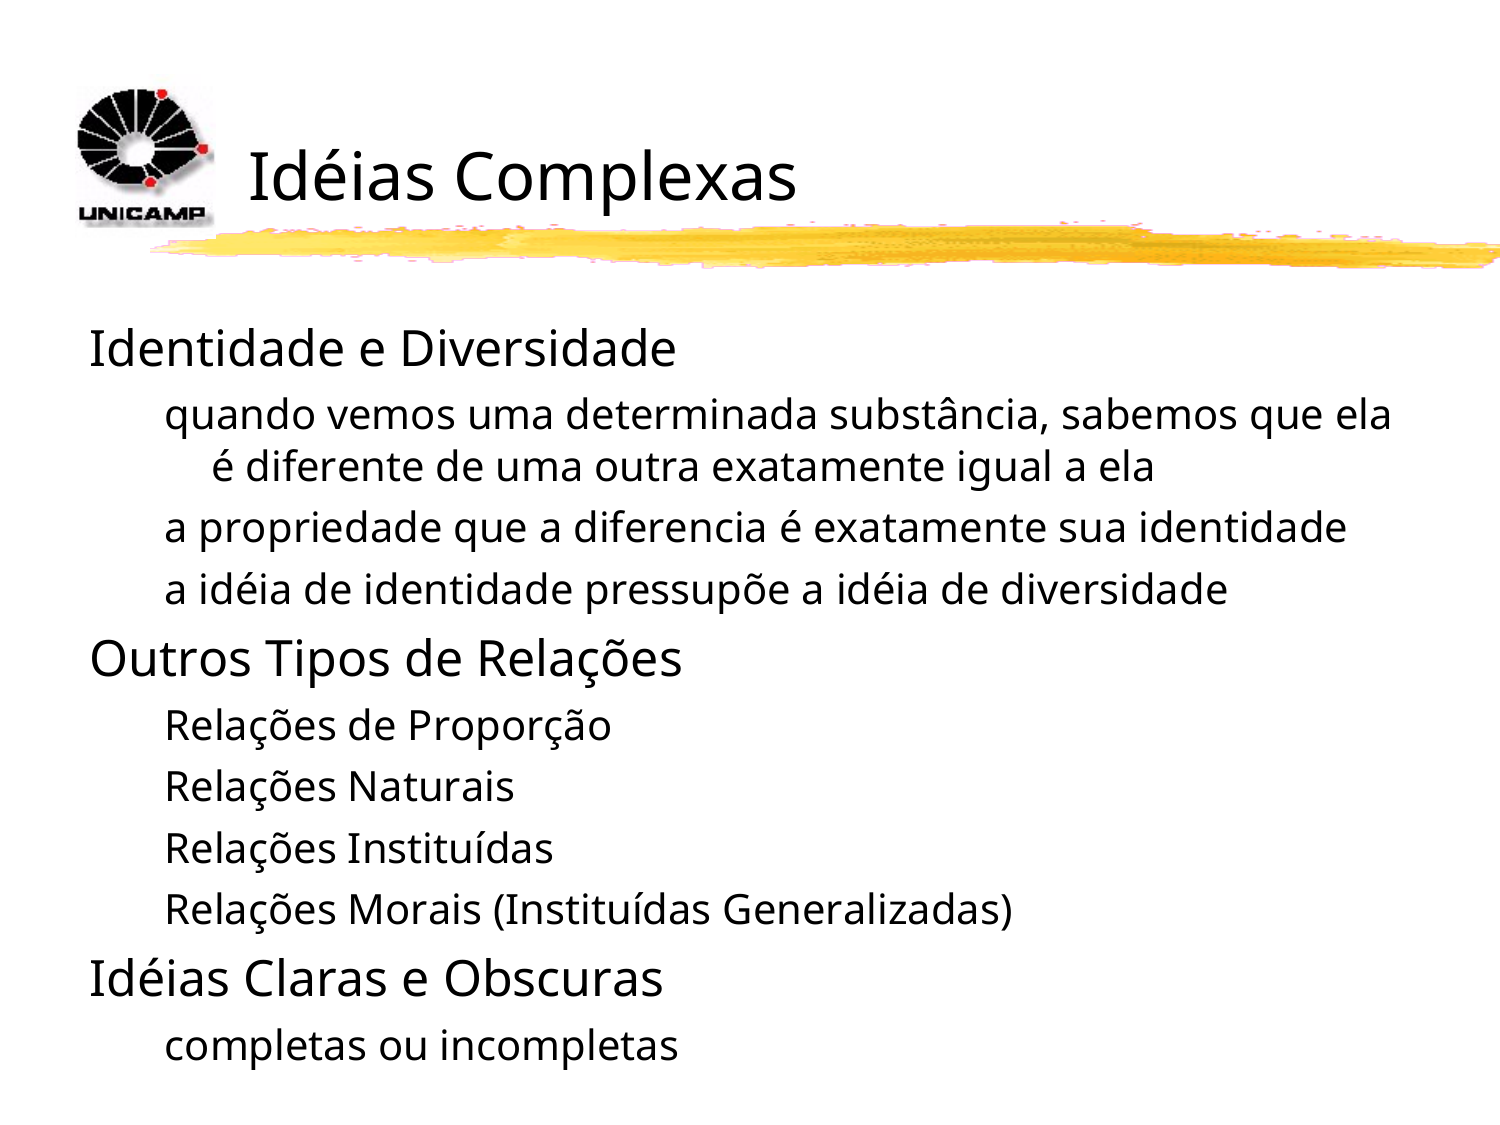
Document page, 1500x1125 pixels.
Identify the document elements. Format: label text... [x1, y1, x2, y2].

picture [75, 74, 1500, 279]
list Identidade e Diversidade quando vemos uma determinada substância, sabemos que ela é diferente de uma outra exatamente igual a ela a propriedade que a diferencia é exatamente sua identidade a idéia de identidade pressupõe a idéia de diversidade Outros Tipos de Relações Relações de Proporção Relações Naturais Relações Instituídas Relações Morais (Instituídas Generalizadas) Idéias Claras e Obscuras completas ou incompletas [74, 309, 1417, 994]
title Idéias Complexas [233, 37, 1434, 225]
